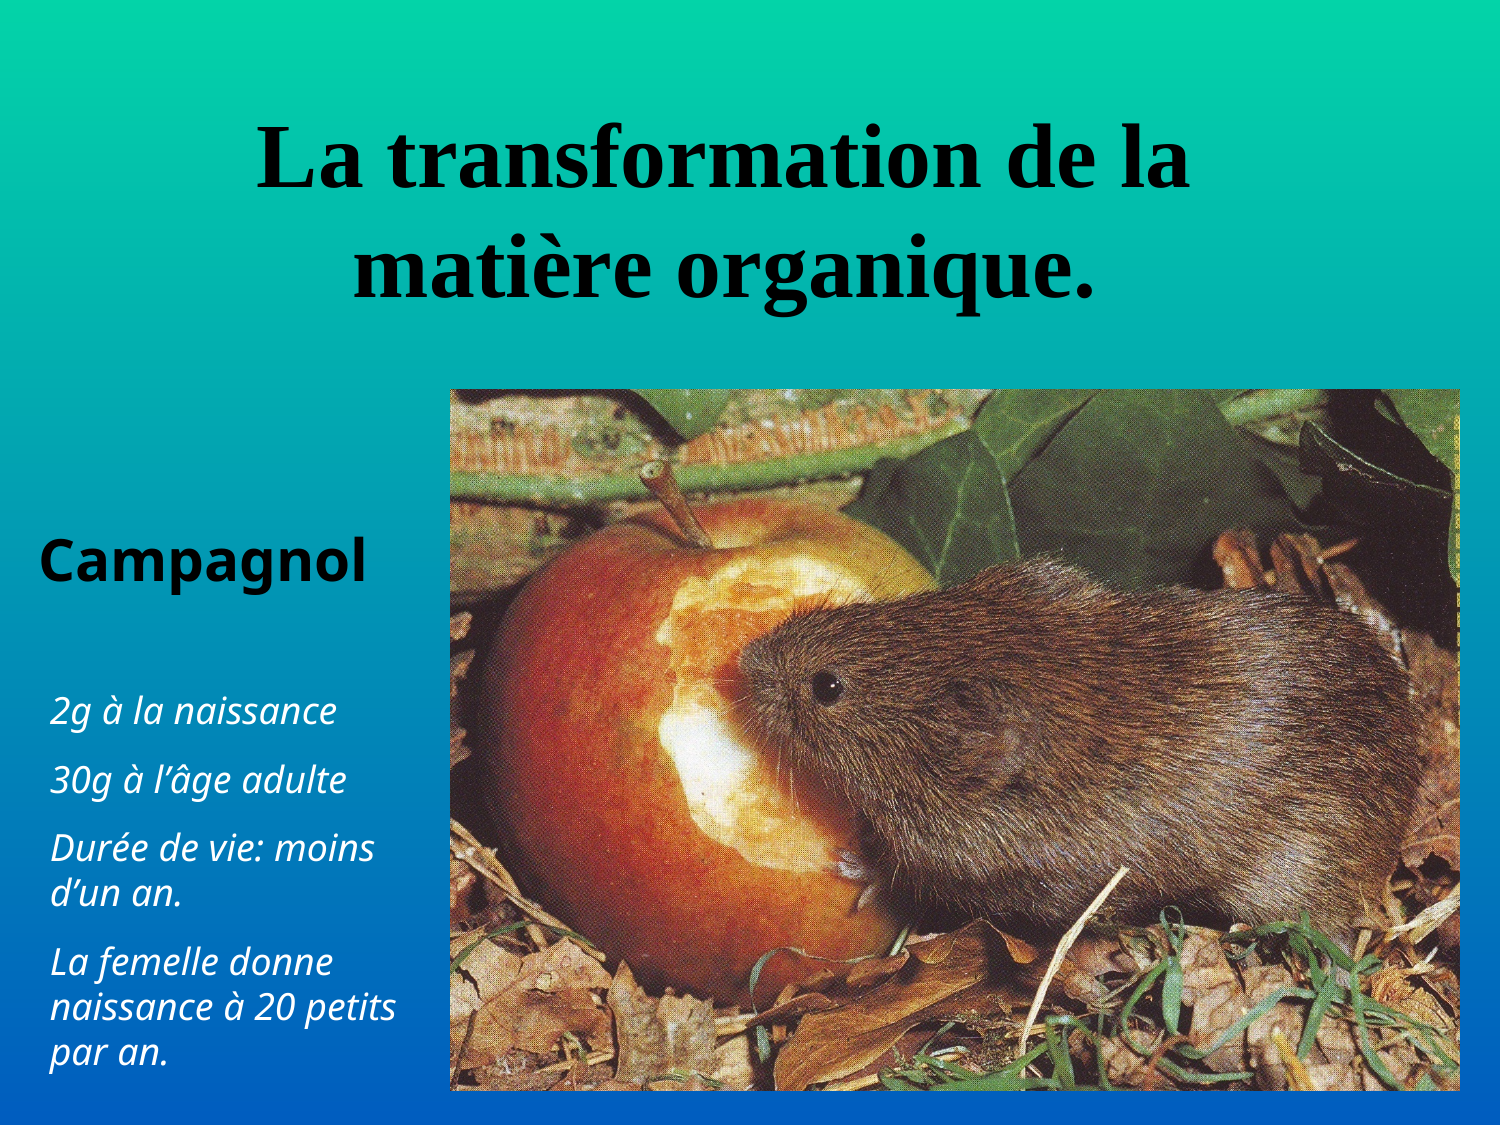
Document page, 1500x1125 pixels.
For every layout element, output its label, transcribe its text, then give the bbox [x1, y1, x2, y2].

text_box La transformation de la matière organique. [87, 99, 1363, 313]
text_box 2g à la naissance 30g à l’âge adulte Durée de vie: moins d’un an. La femelle donne naissance à 20 petits par an. [35, 679, 433, 1081]
text_box Campagnol [23, 515, 434, 602]
picture [0, 389, 1500, 1091]
